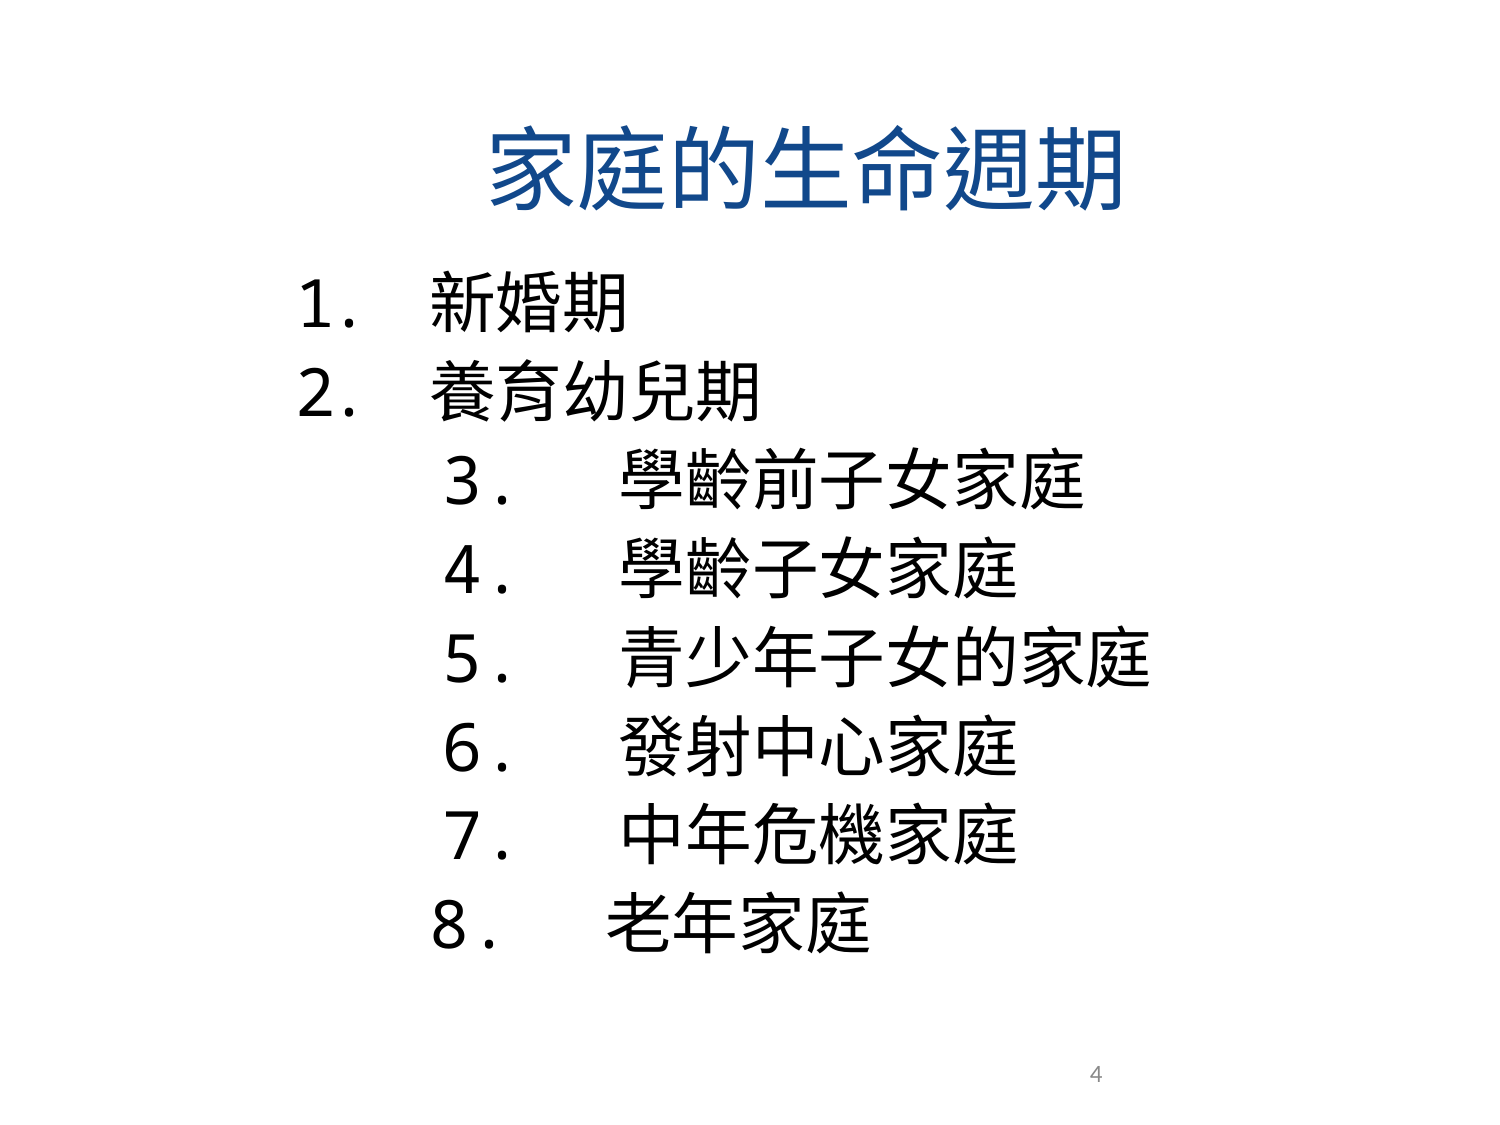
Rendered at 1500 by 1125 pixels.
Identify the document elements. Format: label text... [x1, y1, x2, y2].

list 新婚期 養育幼兒期 3. 學齡前子女家庭 4. 學齡子女家庭 5. 青少年子女的家庭 6. 發射中心家庭 7. 中年危機家庭 8. 老年家庭 [75, 262, 1426, 1005]
text_box [1074, 1042, 1426, 1103]
title 家庭的生命週期 [187, 78, 1426, 256]
